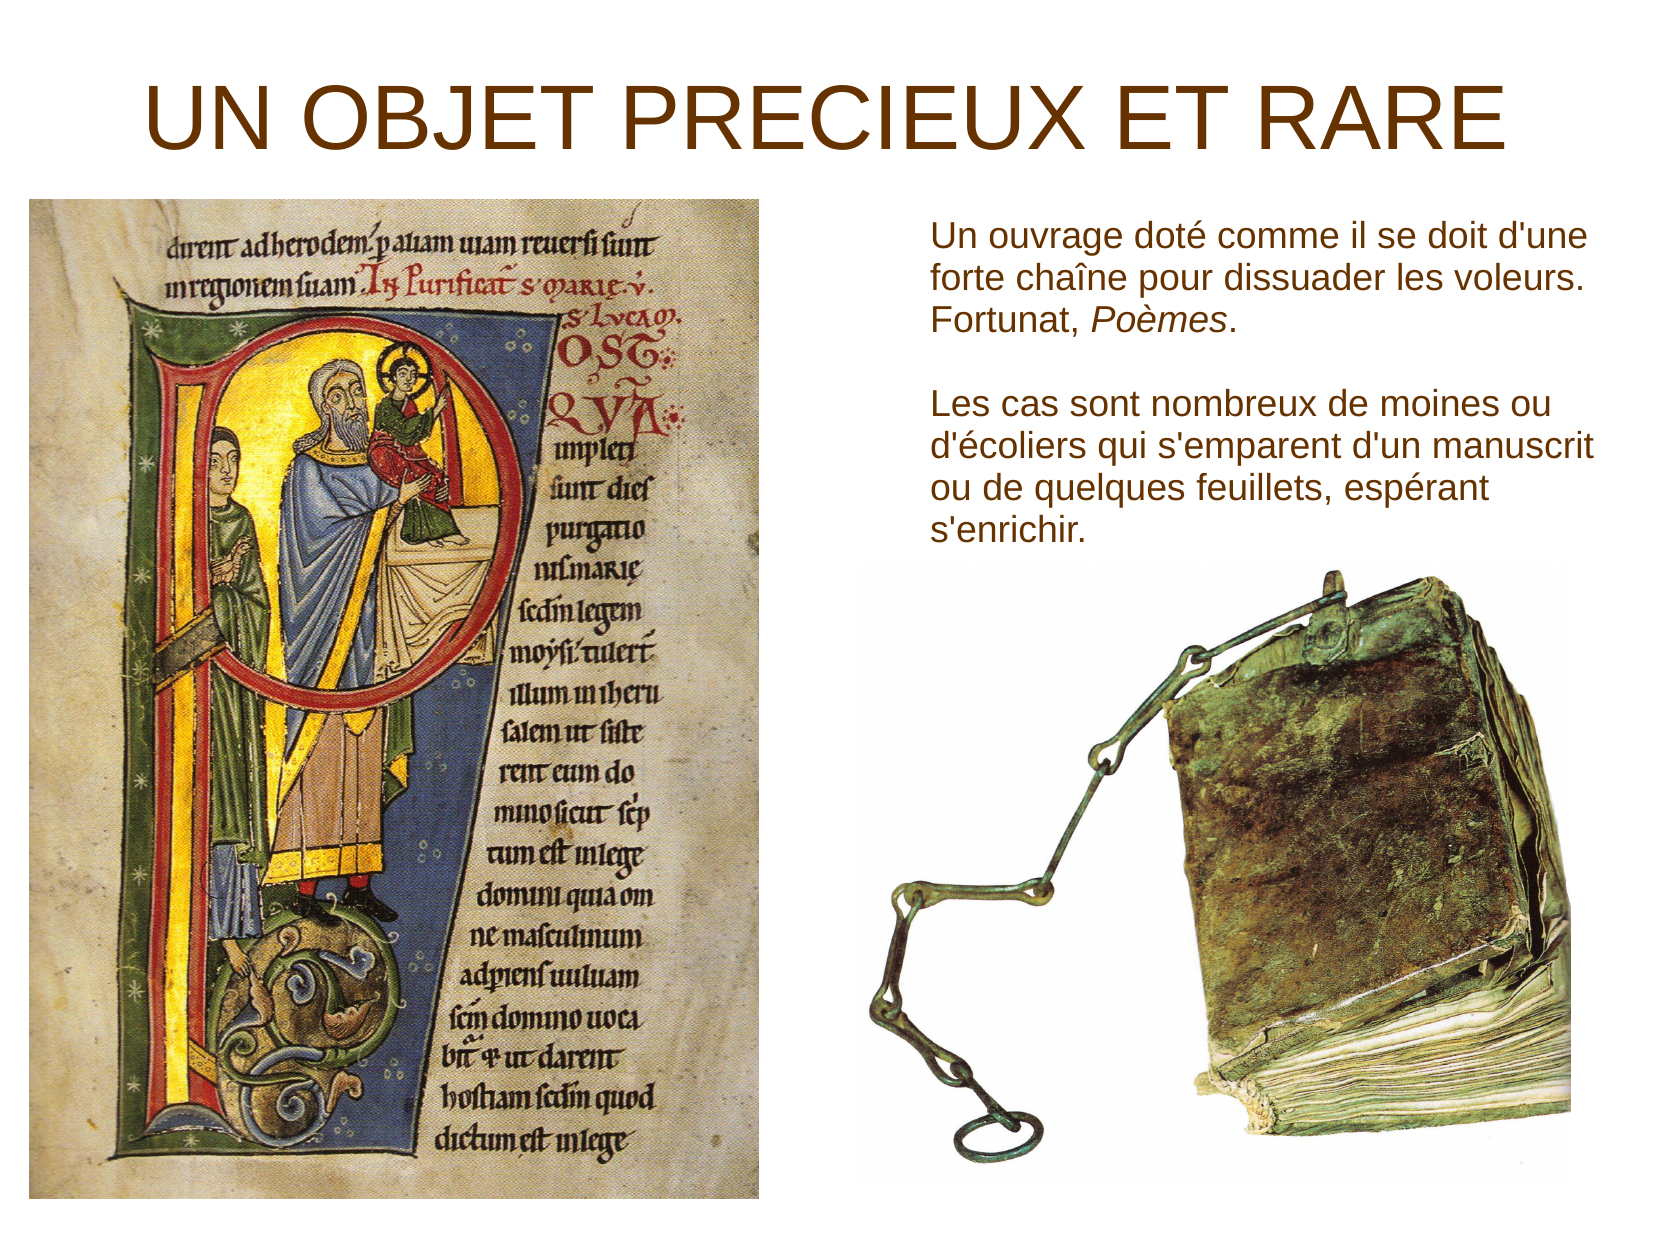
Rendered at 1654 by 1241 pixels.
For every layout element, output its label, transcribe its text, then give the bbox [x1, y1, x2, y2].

text_box Un ouvrage doté comme il se doit d'une forte chaîne pour dissuader les voleurs. Fortunat, Poèmes. Les cas sont nombreux de moines ou d'écoliers qui s'emparent d'un manuscrit ou de quelques feuillets, espérant s'enrichir. [915, 206, 1610, 642]
title UN OBJET PRECIEUX ET RARE [82, 21, 1571, 214]
picture [856, 562, 1571, 1188]
picture [29, 199, 759, 1199]
